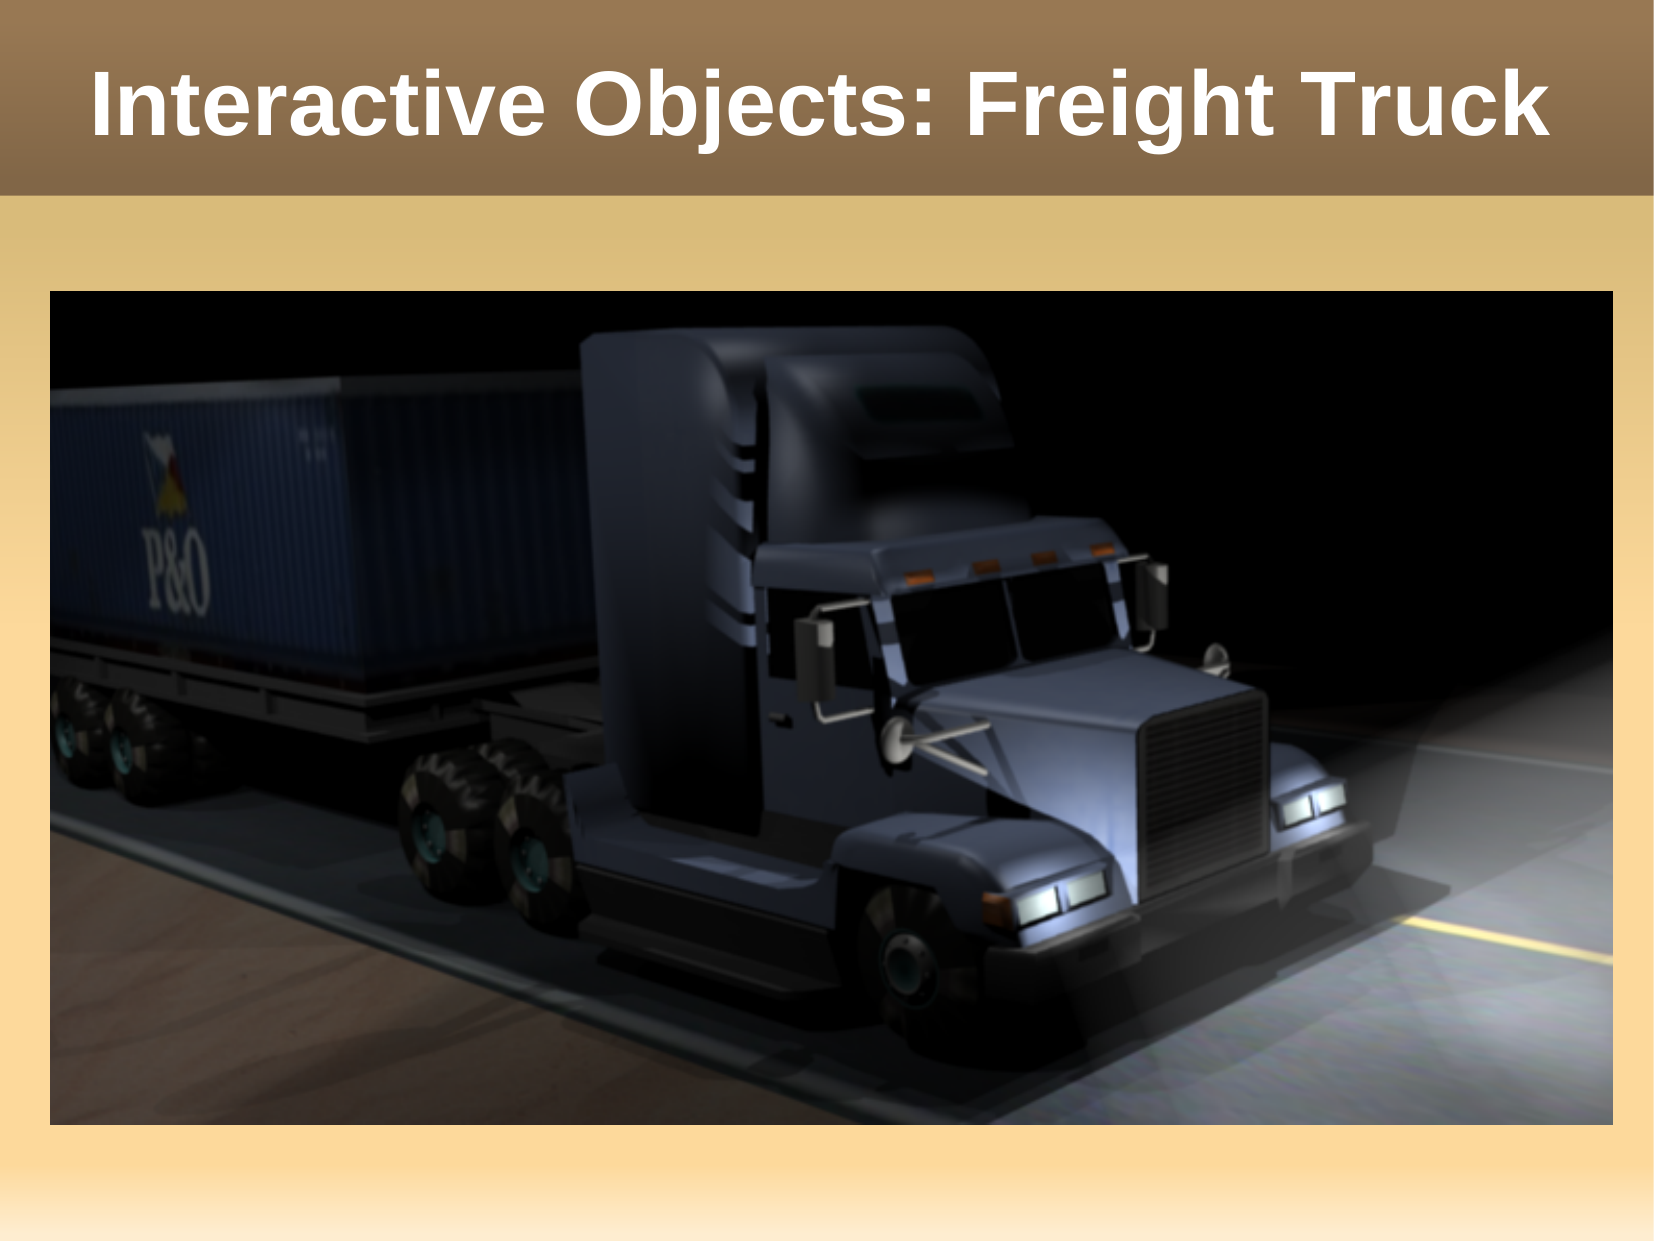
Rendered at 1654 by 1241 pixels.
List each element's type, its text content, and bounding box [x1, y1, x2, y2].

picture [0, 0, 1654, 1241]
title Interactive Objects: Freight Truck [76, 7, 1565, 200]
